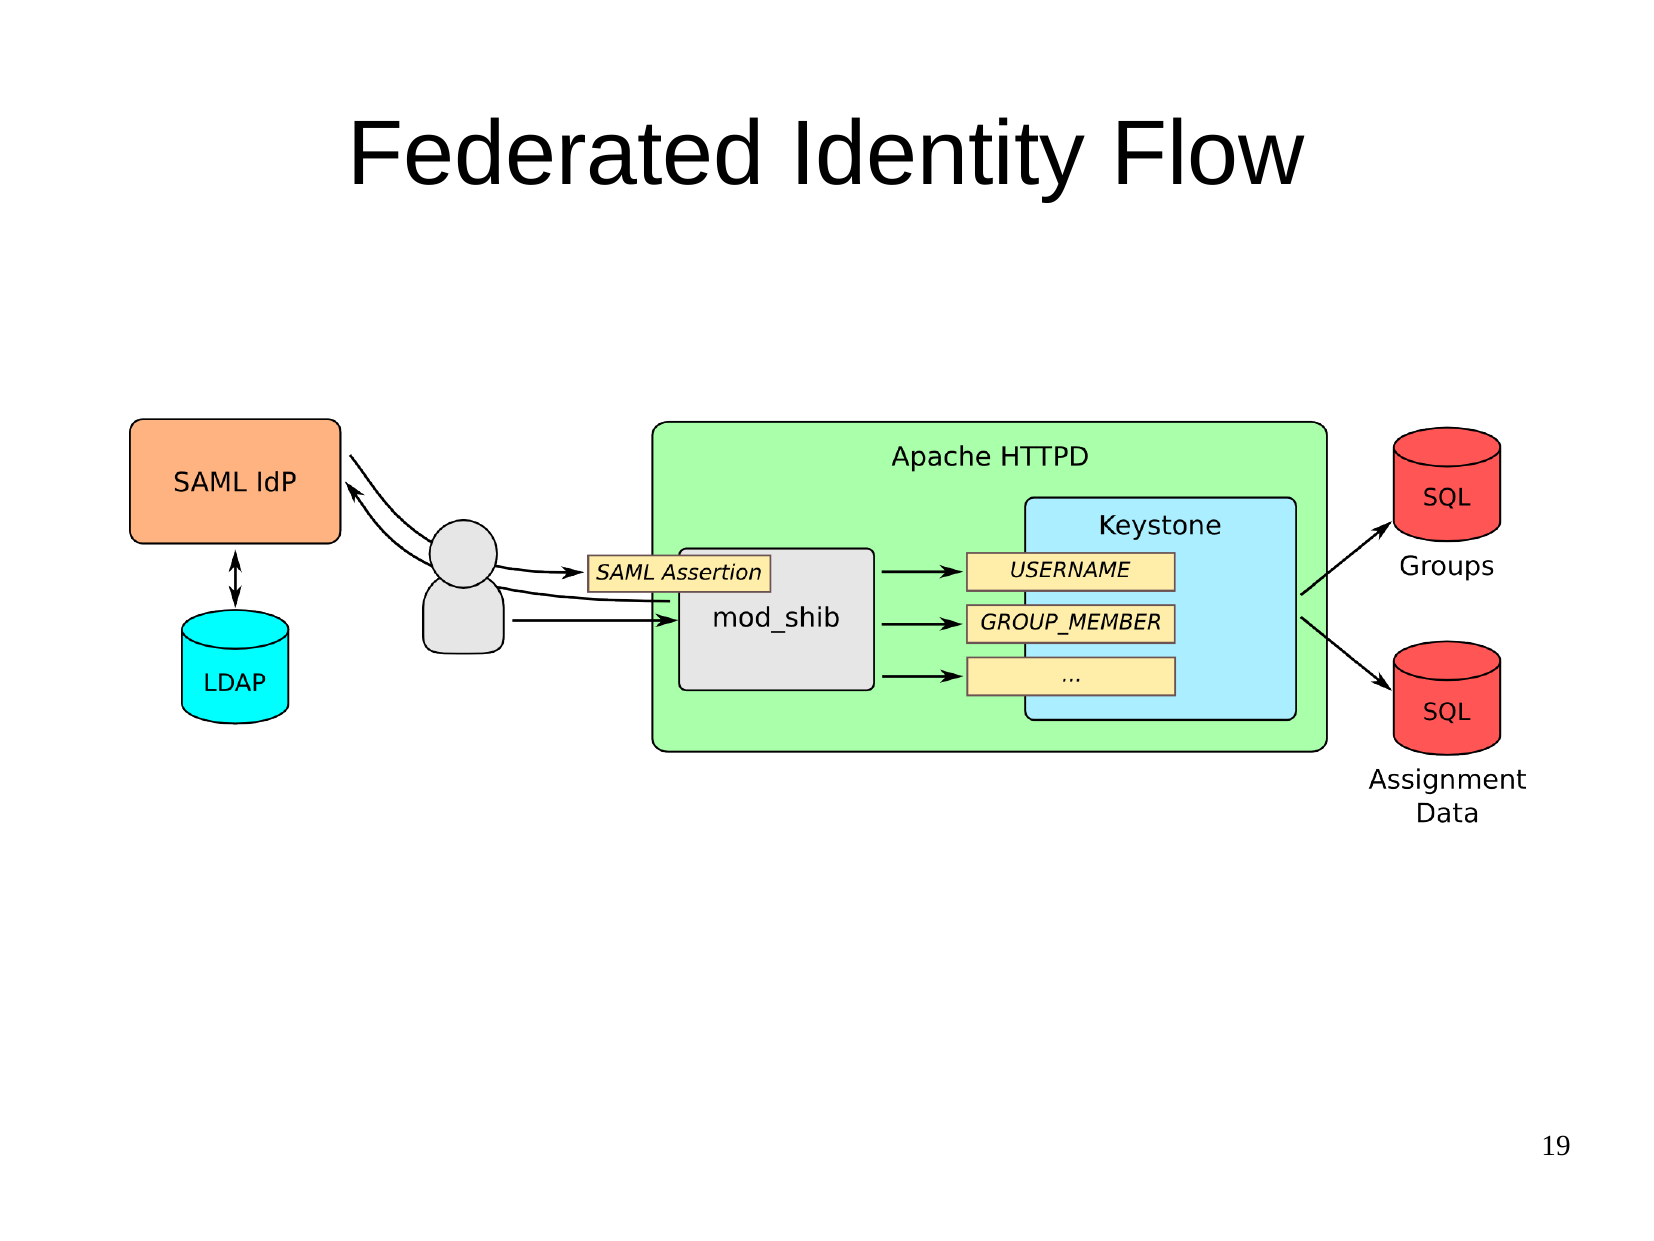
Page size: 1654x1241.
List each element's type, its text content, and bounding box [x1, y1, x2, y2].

title Federated Identity Flow [82, 49, 1571, 257]
picture [97, 367, 1557, 873]
